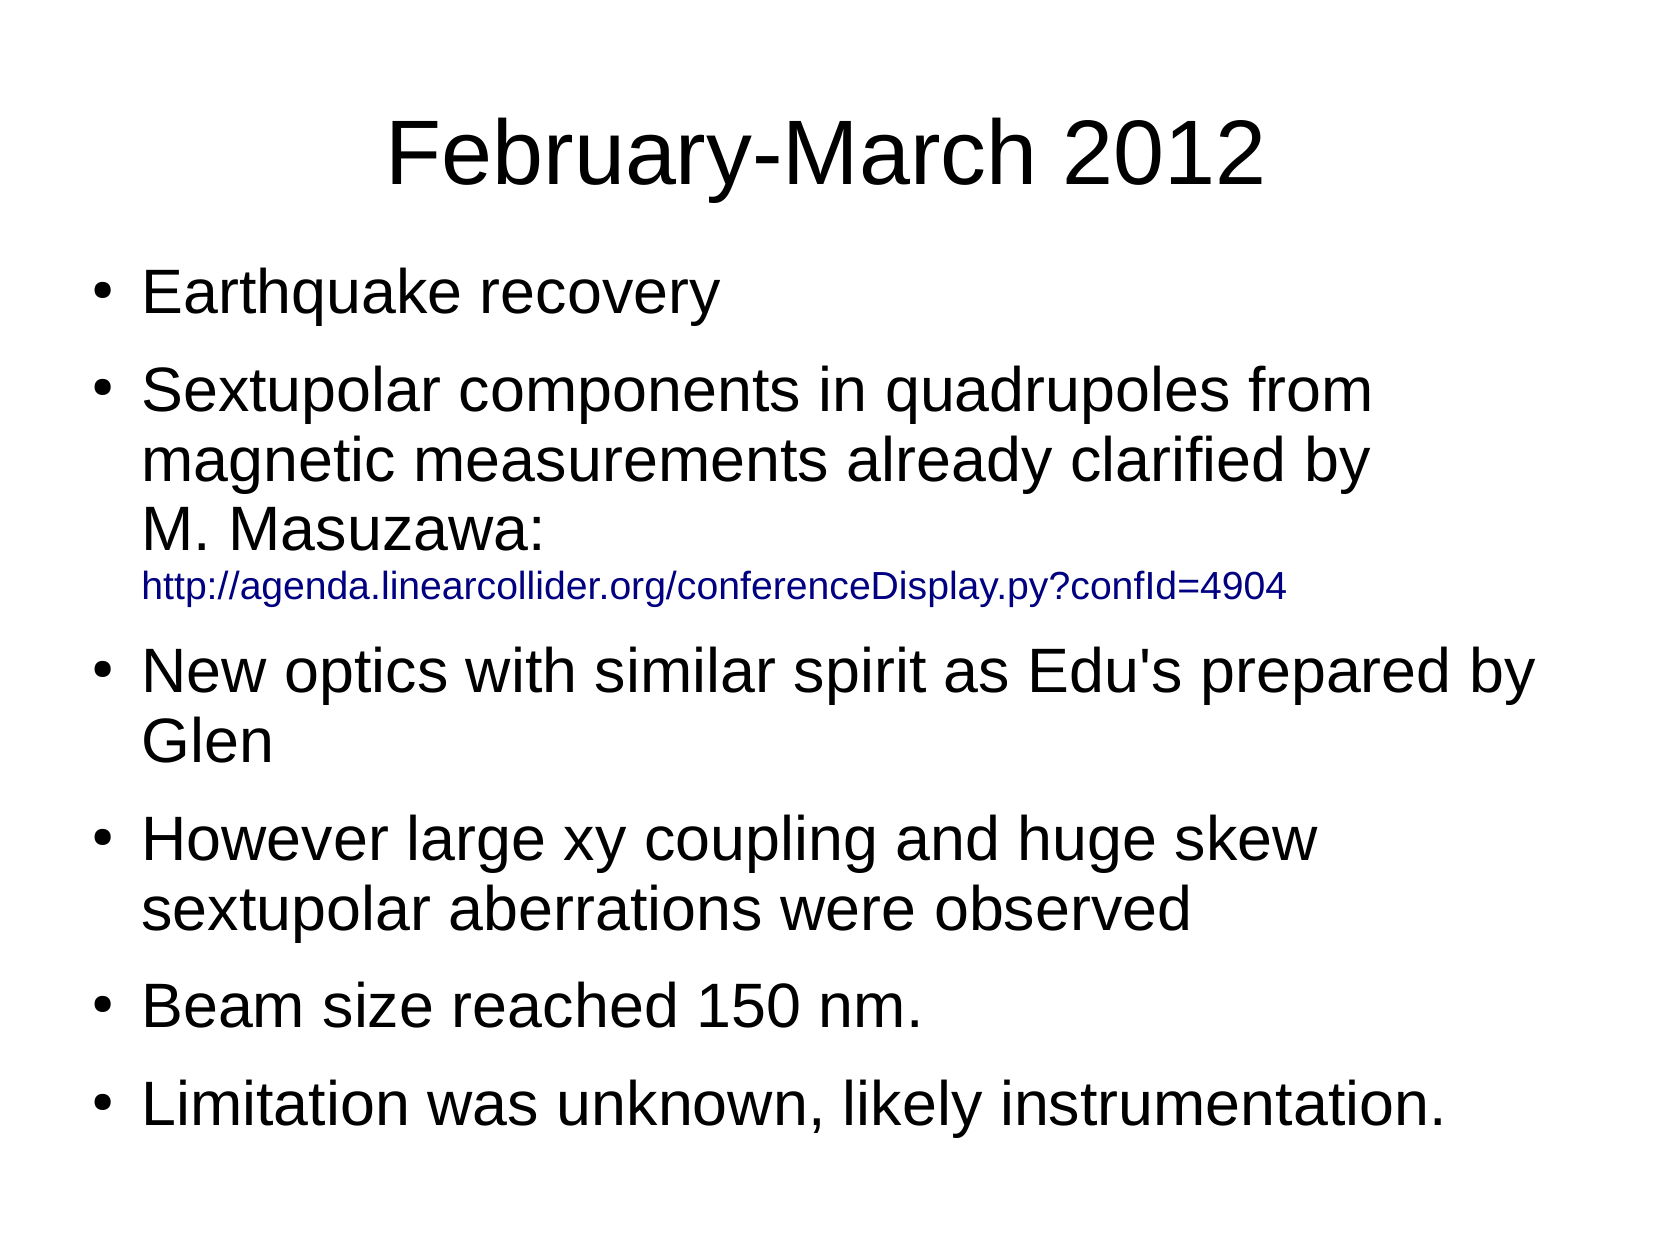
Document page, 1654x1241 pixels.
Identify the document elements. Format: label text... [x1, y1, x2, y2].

title February-March 2012 [82, 49, 1571, 256]
list Earthquake recovery Sextupolar components in quadrupoles from magnetic measurements already clarified by M. Masuzawa: http://agenda.linearcollider.org/conferenceDisplay.py?confId=4904 New optics with similar spirit as Edu's prepared by Glen However large xy coupling and huge skew sextupolar aberrations were observed Beam size reached 150 nm. Limitation was unknown, likely instrumentation. [74, 256, 1591, 1145]
